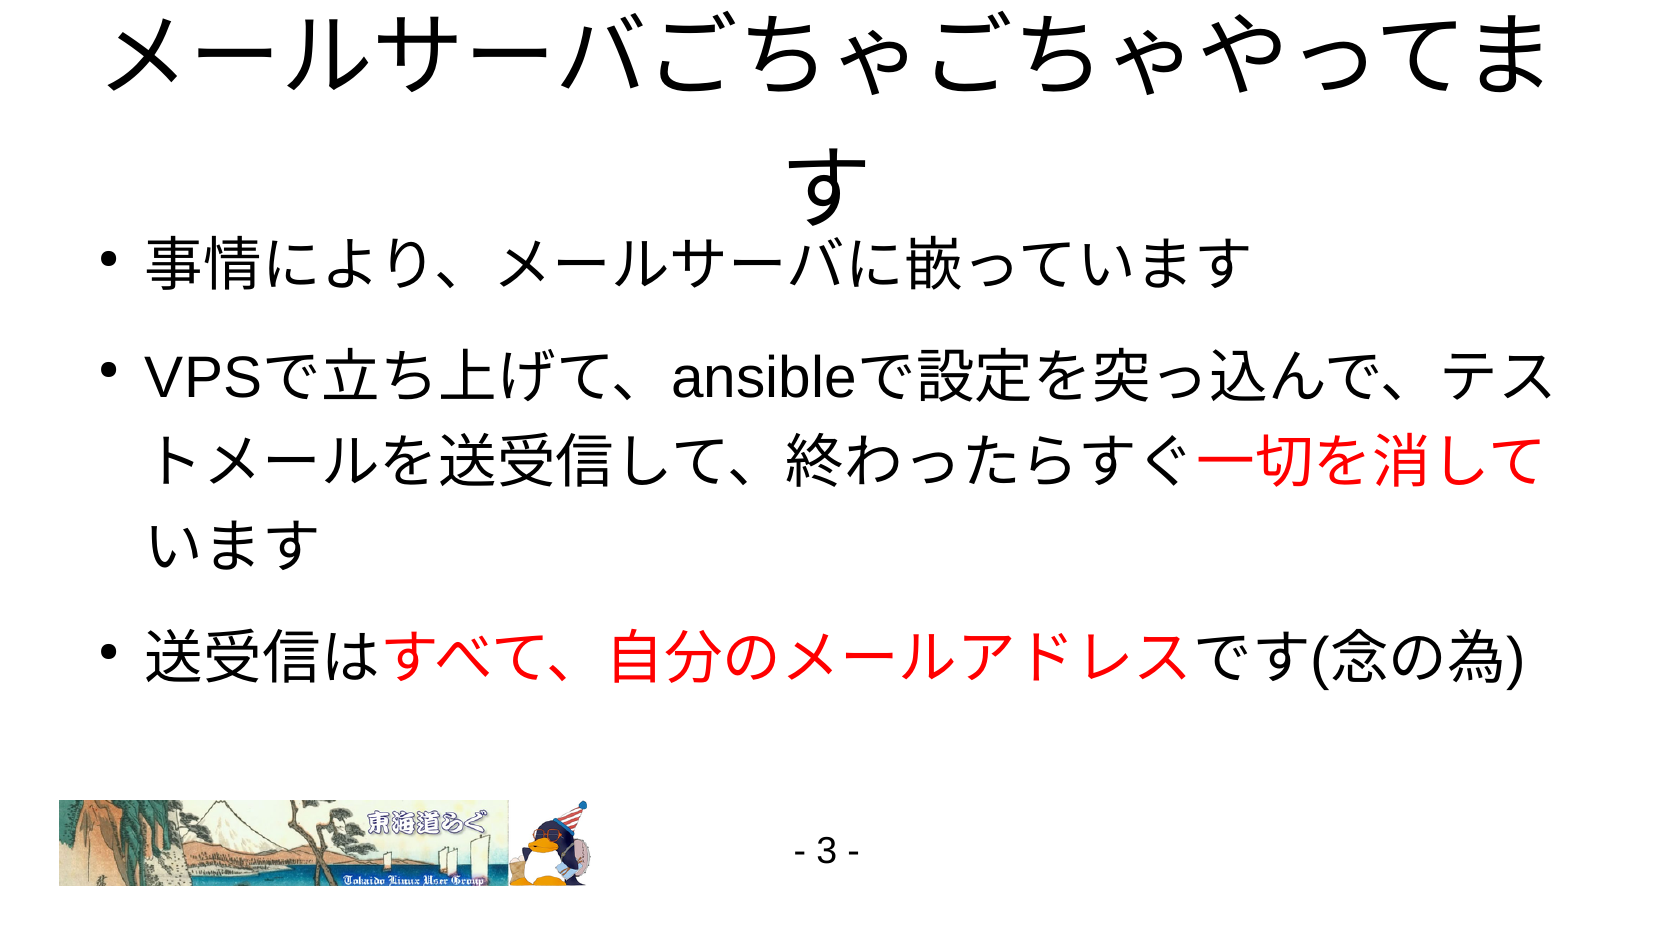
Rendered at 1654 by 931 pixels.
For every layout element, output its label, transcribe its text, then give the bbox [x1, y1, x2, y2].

text_box - <番号> - [703, 815, 950, 886]
list 事情により、メールサーバに嵌っています VPSで立ち上げて、ansibleで設定を突っ込んで、テストメールを送受信して、終わったらすぐ一切を消しています 送受信はすべて、自分のメールアドレスです(念の為) [82, 217, 1571, 758]
picture [59, 800, 591, 886]
title メールサーバごちゃごちゃやってます [82, 37, 1571, 193]
